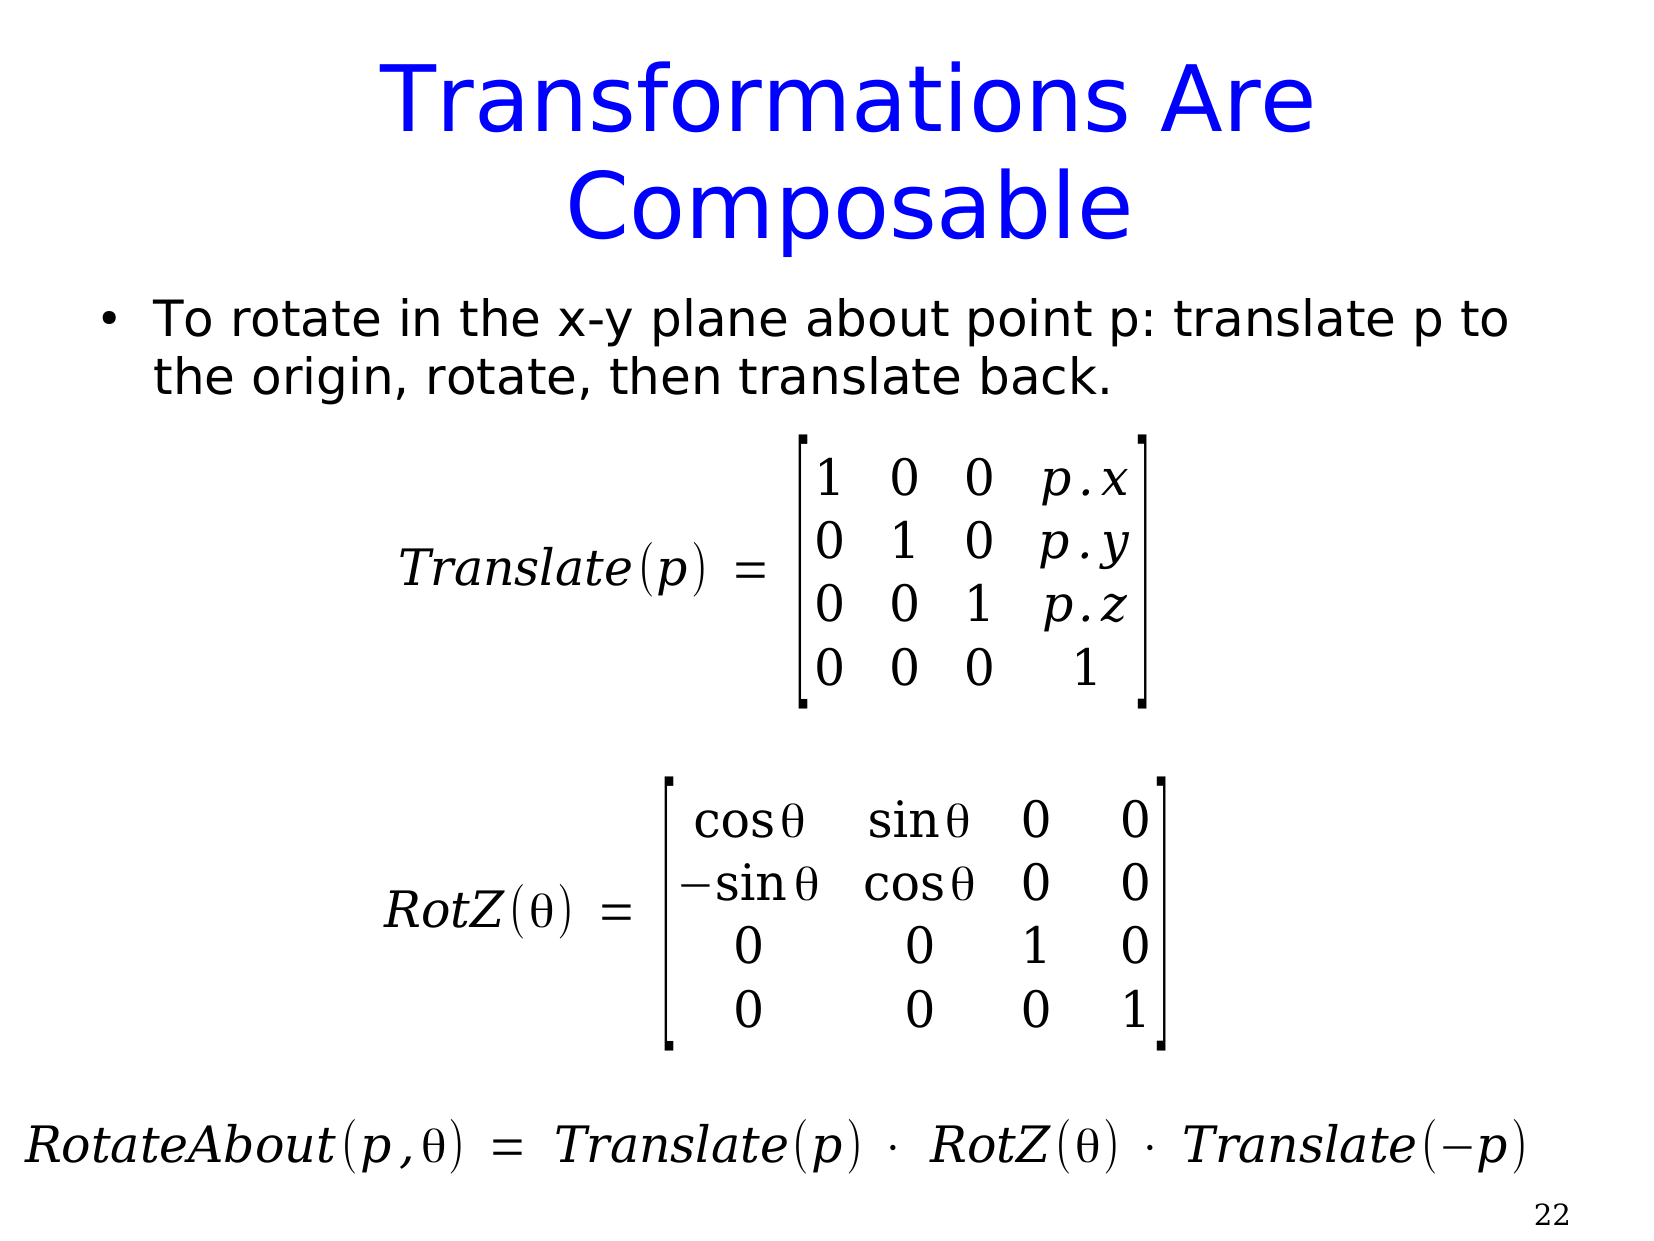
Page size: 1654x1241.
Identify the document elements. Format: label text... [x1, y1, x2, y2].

list To rotate in the x-y plane about point p: translate p to the origin, rotate, then translate back. [82, 290, 1571, 1109]
chart [16, 431, 1535, 1177]
title Transformations Are Composable [82, 45, 1617, 260]
